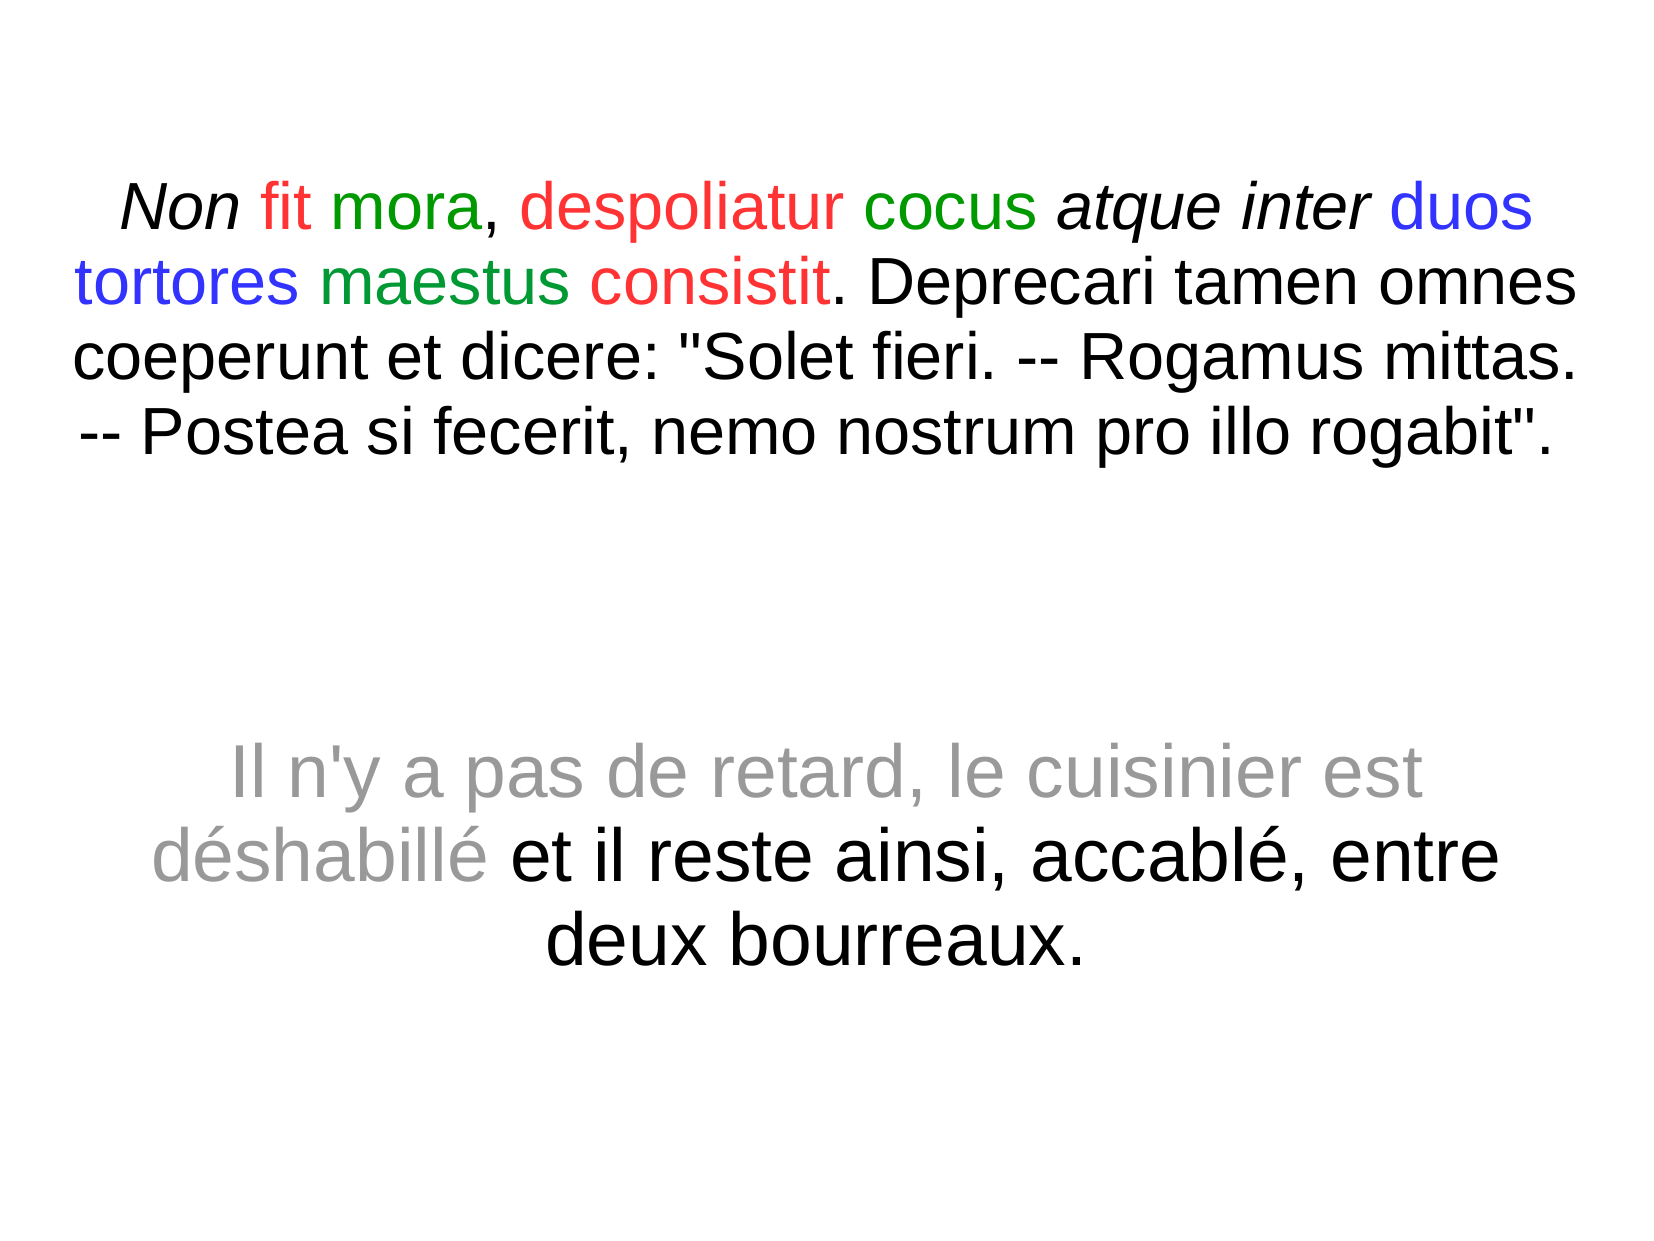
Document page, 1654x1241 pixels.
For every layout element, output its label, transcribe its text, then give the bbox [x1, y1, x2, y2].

subtitle Il n'y a pas de retard, le cuisinier est déshabillé et il reste ainsi, accablé, entre deux bourreaux. [82, 602, 1571, 1109]
title Non fit mora, despoliatur cocus atque inter duos tortores maestus consistit. Deprecari tamen omnes coeperunt et dicere: "Solet fieri. -- Rogamus mittas. -- Postea si fecerit, nemo nostrum pro illo rogabit". [47, 35, 1607, 603]
